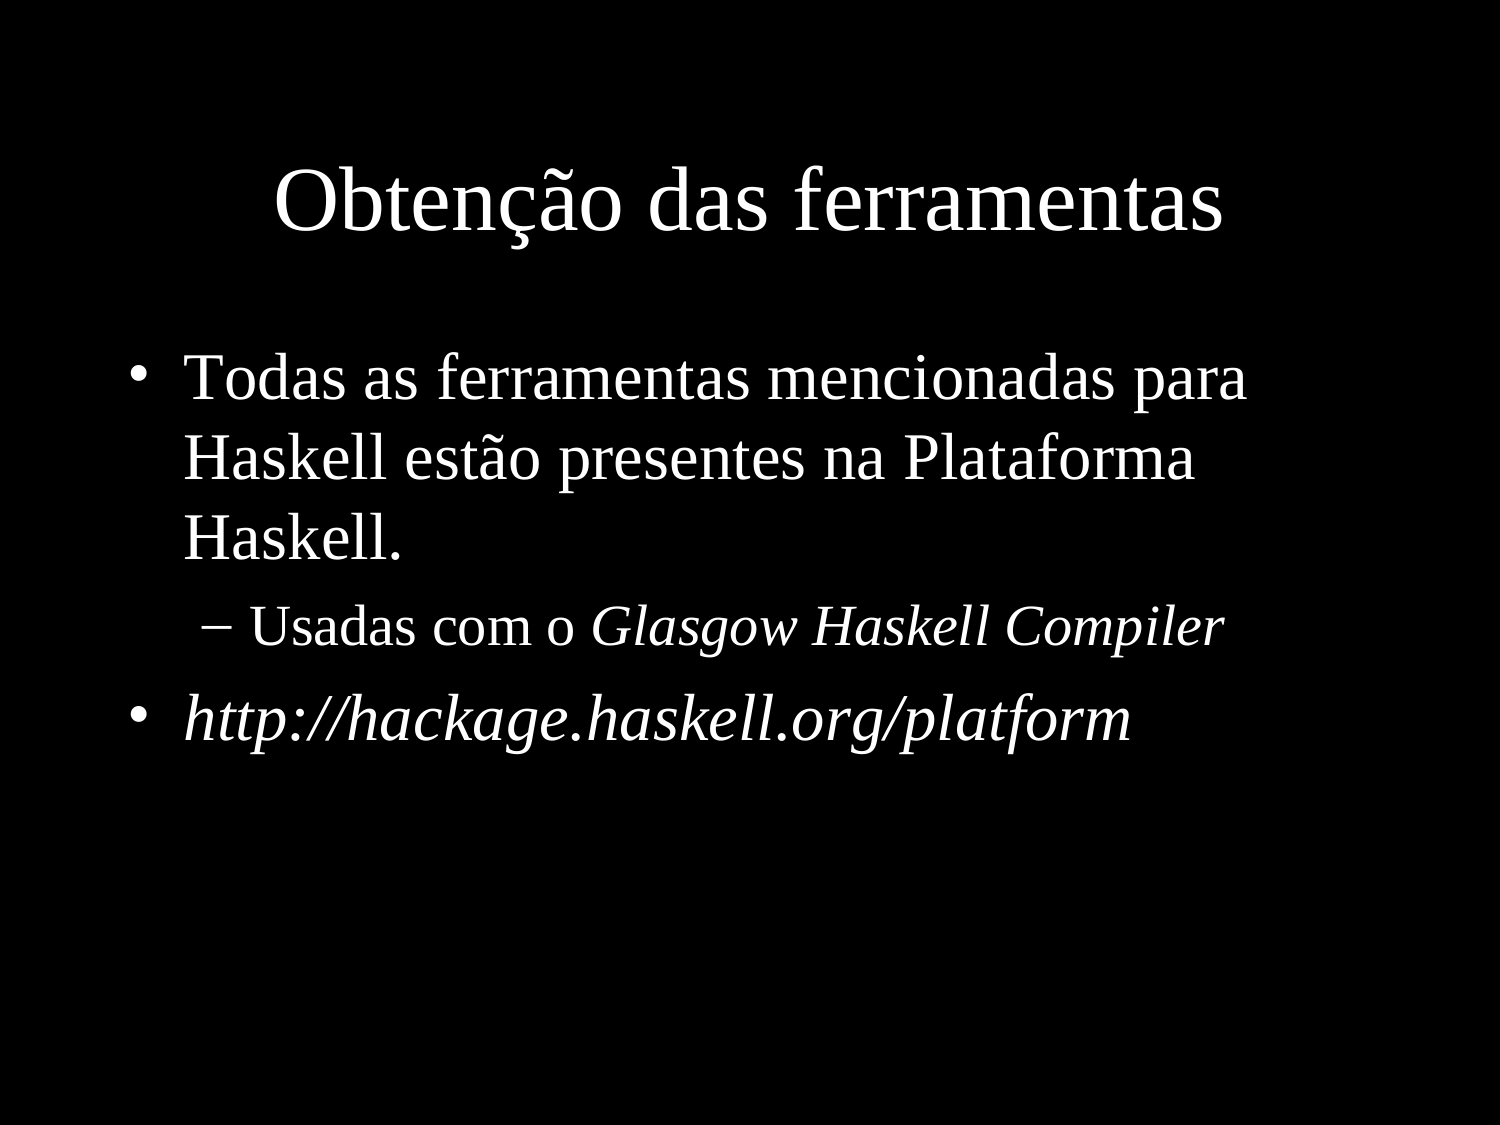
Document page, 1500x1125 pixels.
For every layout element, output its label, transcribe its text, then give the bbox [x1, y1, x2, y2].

list Todas as ferramentas mencionadas para Haskell estão presentes na Plataforma Haskell. Usadas com o Glasgow Haskell Compiler http://hackage.haskell.org/platform [112, 324, 1388, 1001]
title Obtenção das ferramentas [112, 99, 1388, 288]
